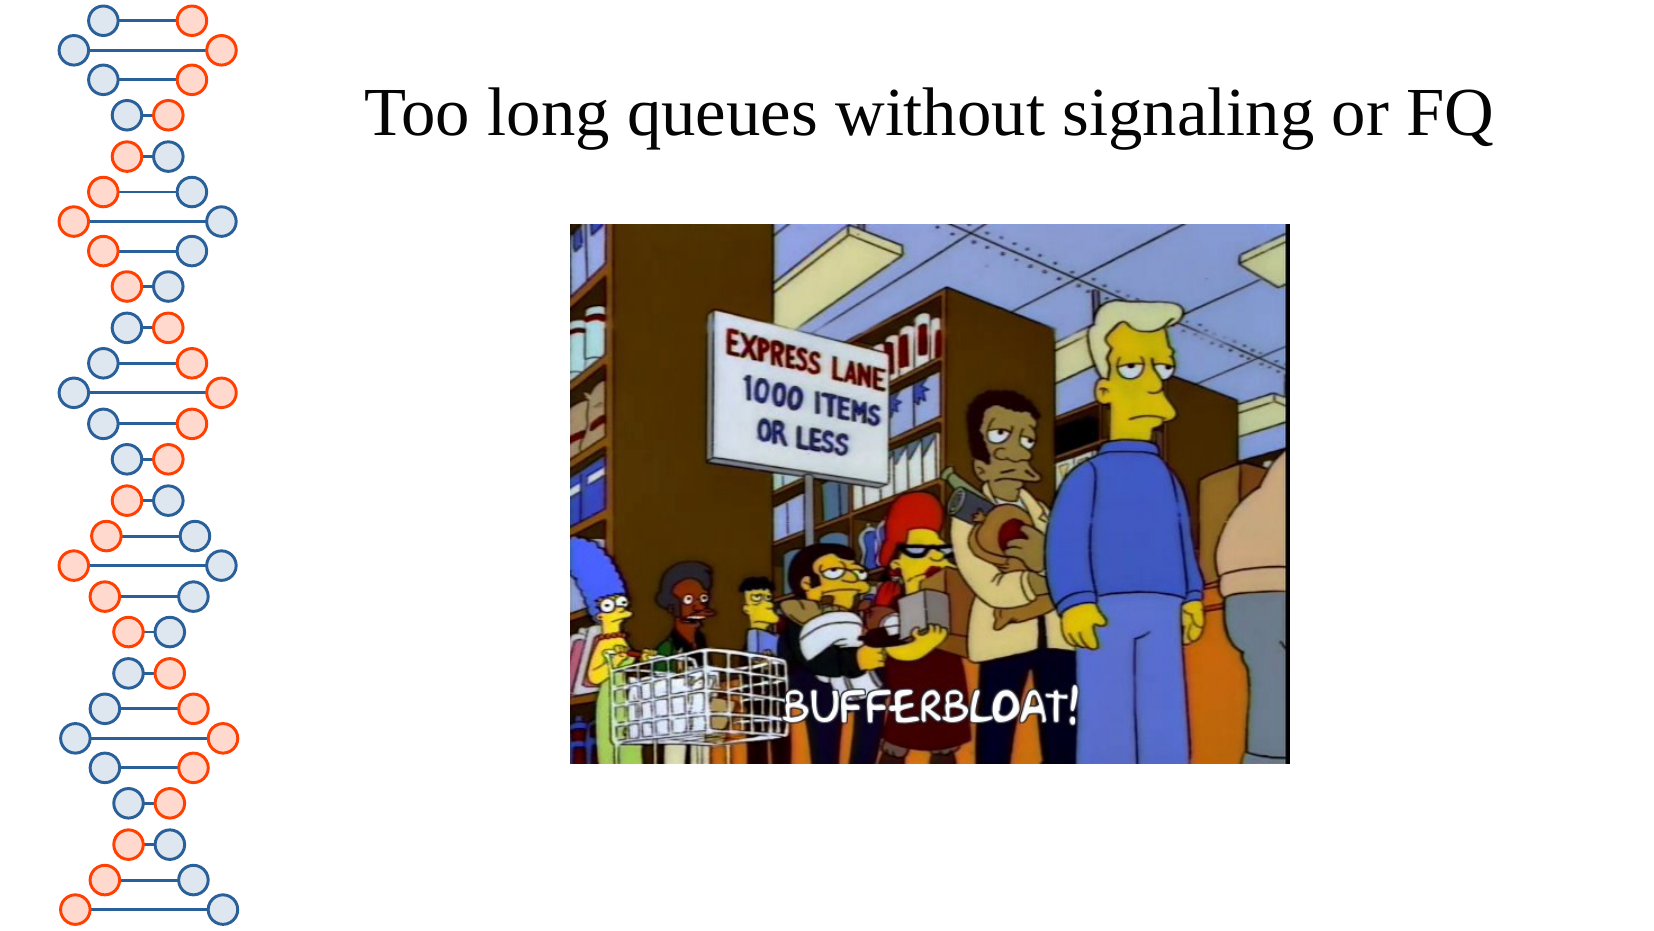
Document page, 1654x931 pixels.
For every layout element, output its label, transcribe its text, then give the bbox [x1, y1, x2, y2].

title Too long queues without signaling or FQ [265, 35, 1595, 189]
picture [570, 224, 1290, 764]
